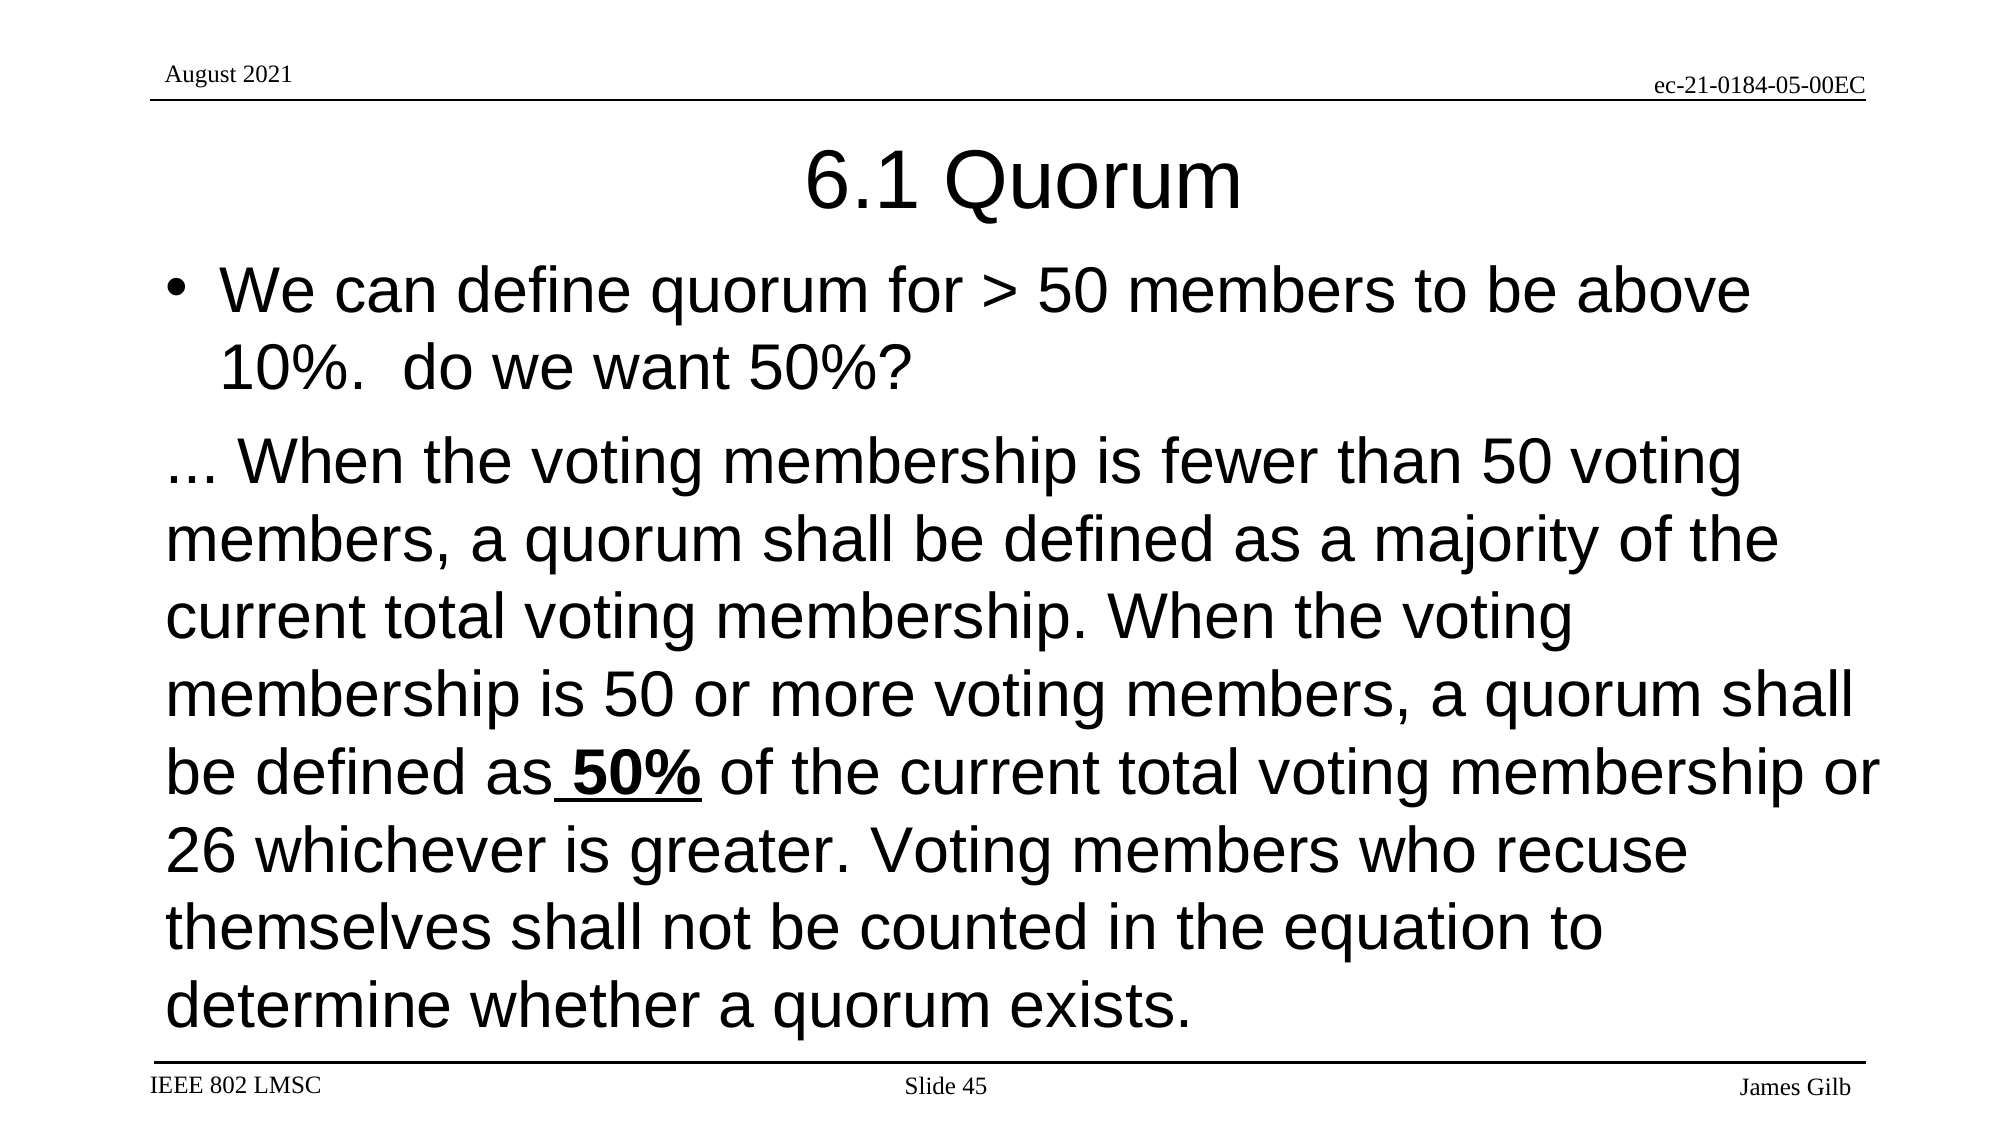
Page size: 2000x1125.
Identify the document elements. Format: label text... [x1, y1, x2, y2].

list We can define quorum for > 50 members to be above 10%. do we want 50%? ... When the voting membership is fewer than 50 voting members, a quorum shall be defined as a majority of the current total voting membership. When the voting membership is 50 or more voting members, a quorum shall be defined as 50% of the current total voting membership or 26 whichever is greater. Voting members who recuse themselves shall not be counted in the equation to determine whether a quorum exists. [150, 239, 1900, 1051]
title 6.1 Quorum [149, 112, 1900, 238]
